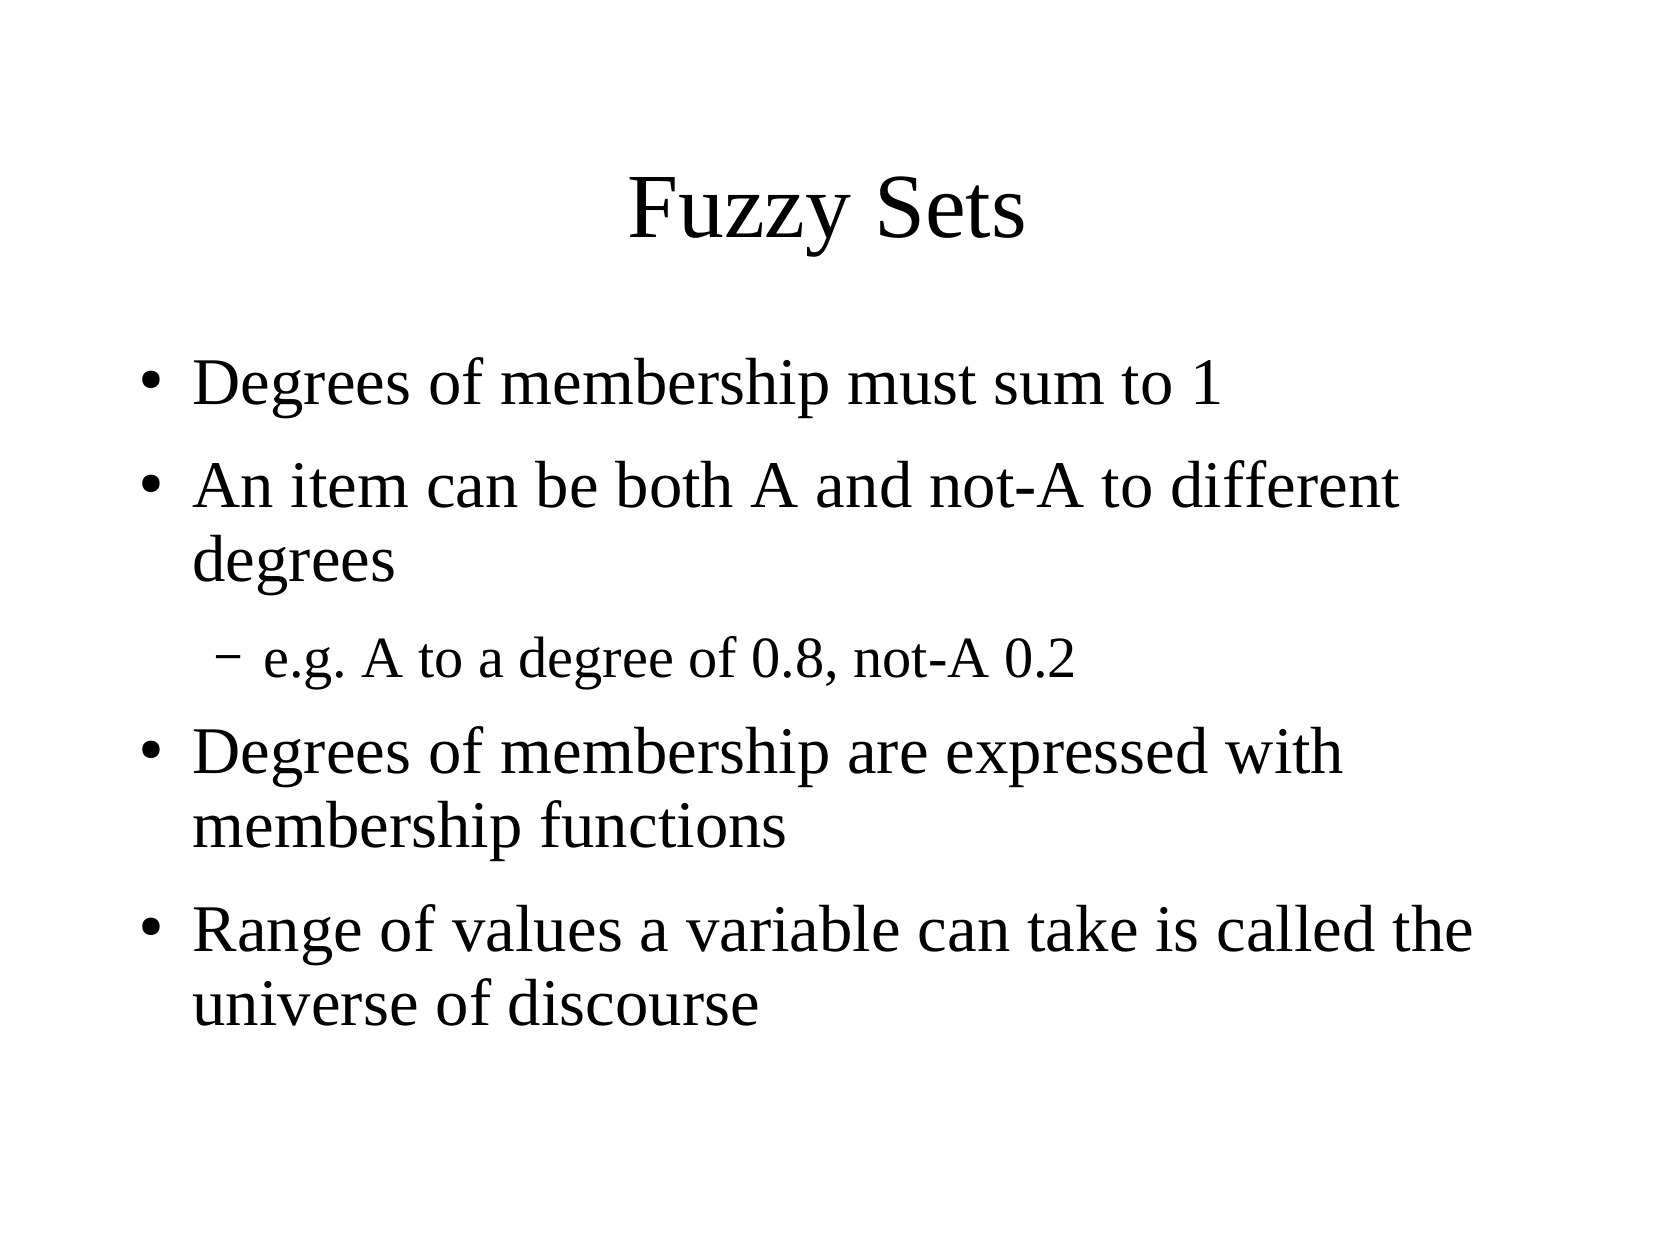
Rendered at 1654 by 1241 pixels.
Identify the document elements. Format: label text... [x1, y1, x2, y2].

list Degrees of membership must sum to 1 An item can be both A and not-A to different degrees e.g. A to a degree of 0.8, not-A 0.2 Degrees of membership are expressed with membership functions Range of values a variable can take is called the universe of discourse [121, 344, 1534, 1127]
title Fuzzy Sets [121, 102, 1534, 311]
